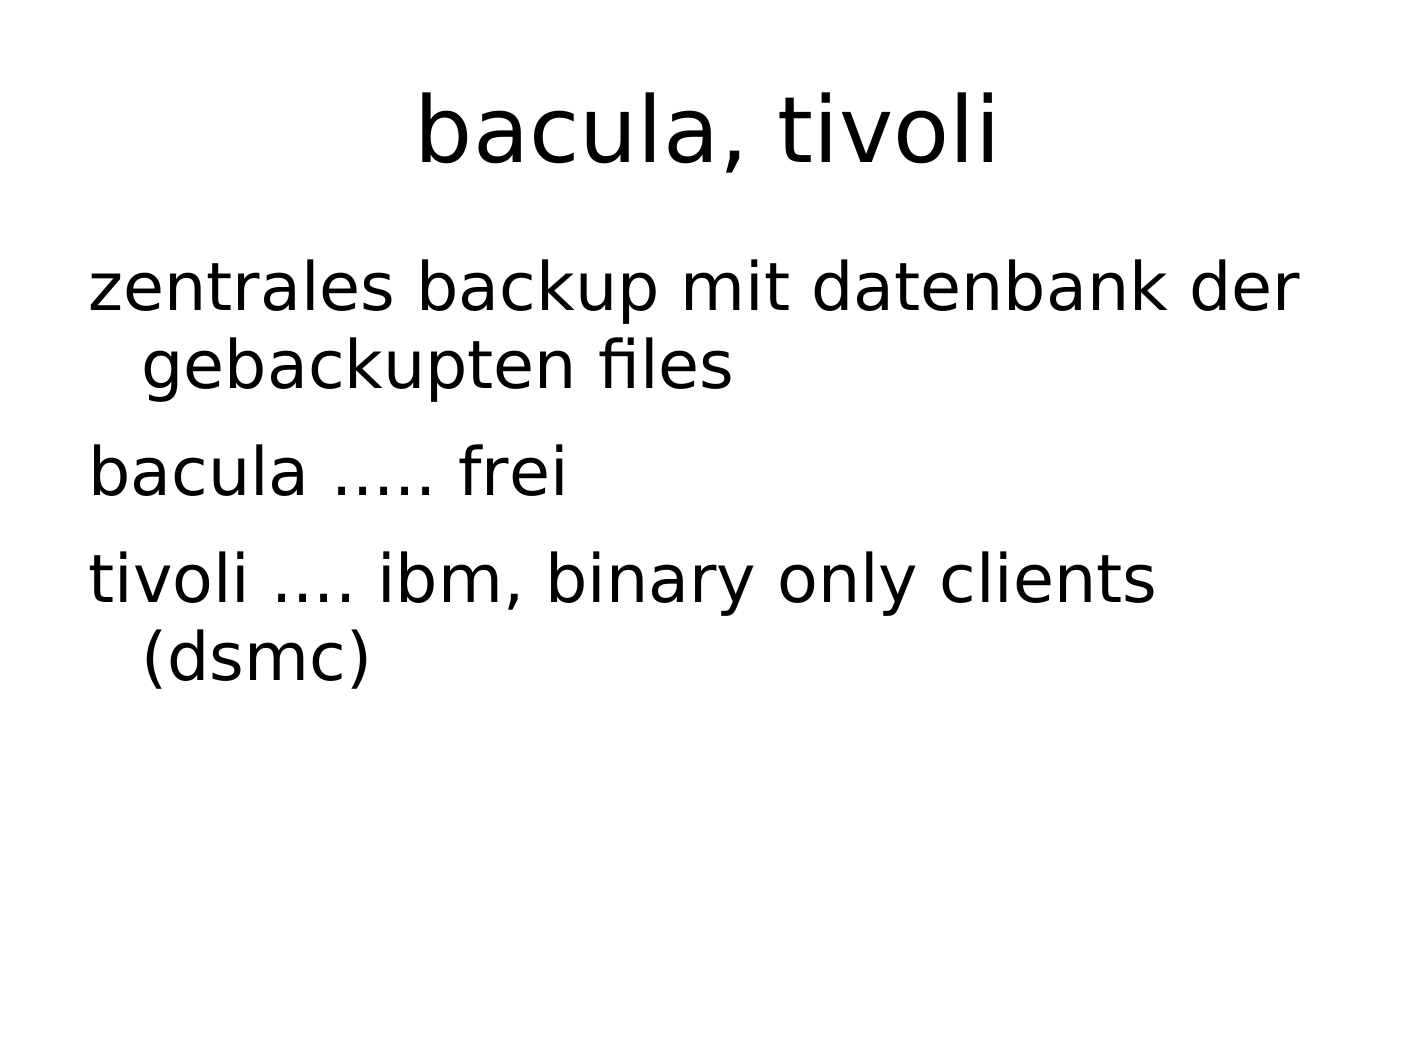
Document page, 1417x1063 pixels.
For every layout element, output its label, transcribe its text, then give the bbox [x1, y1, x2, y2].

list zentrales backup mit datenbank der gebackupten files bacula ..... frei tivoli .... ibm, binary only clients (dsmc) [70, 248, 1346, 936]
title bacula, tivoli [70, 49, 1346, 213]
